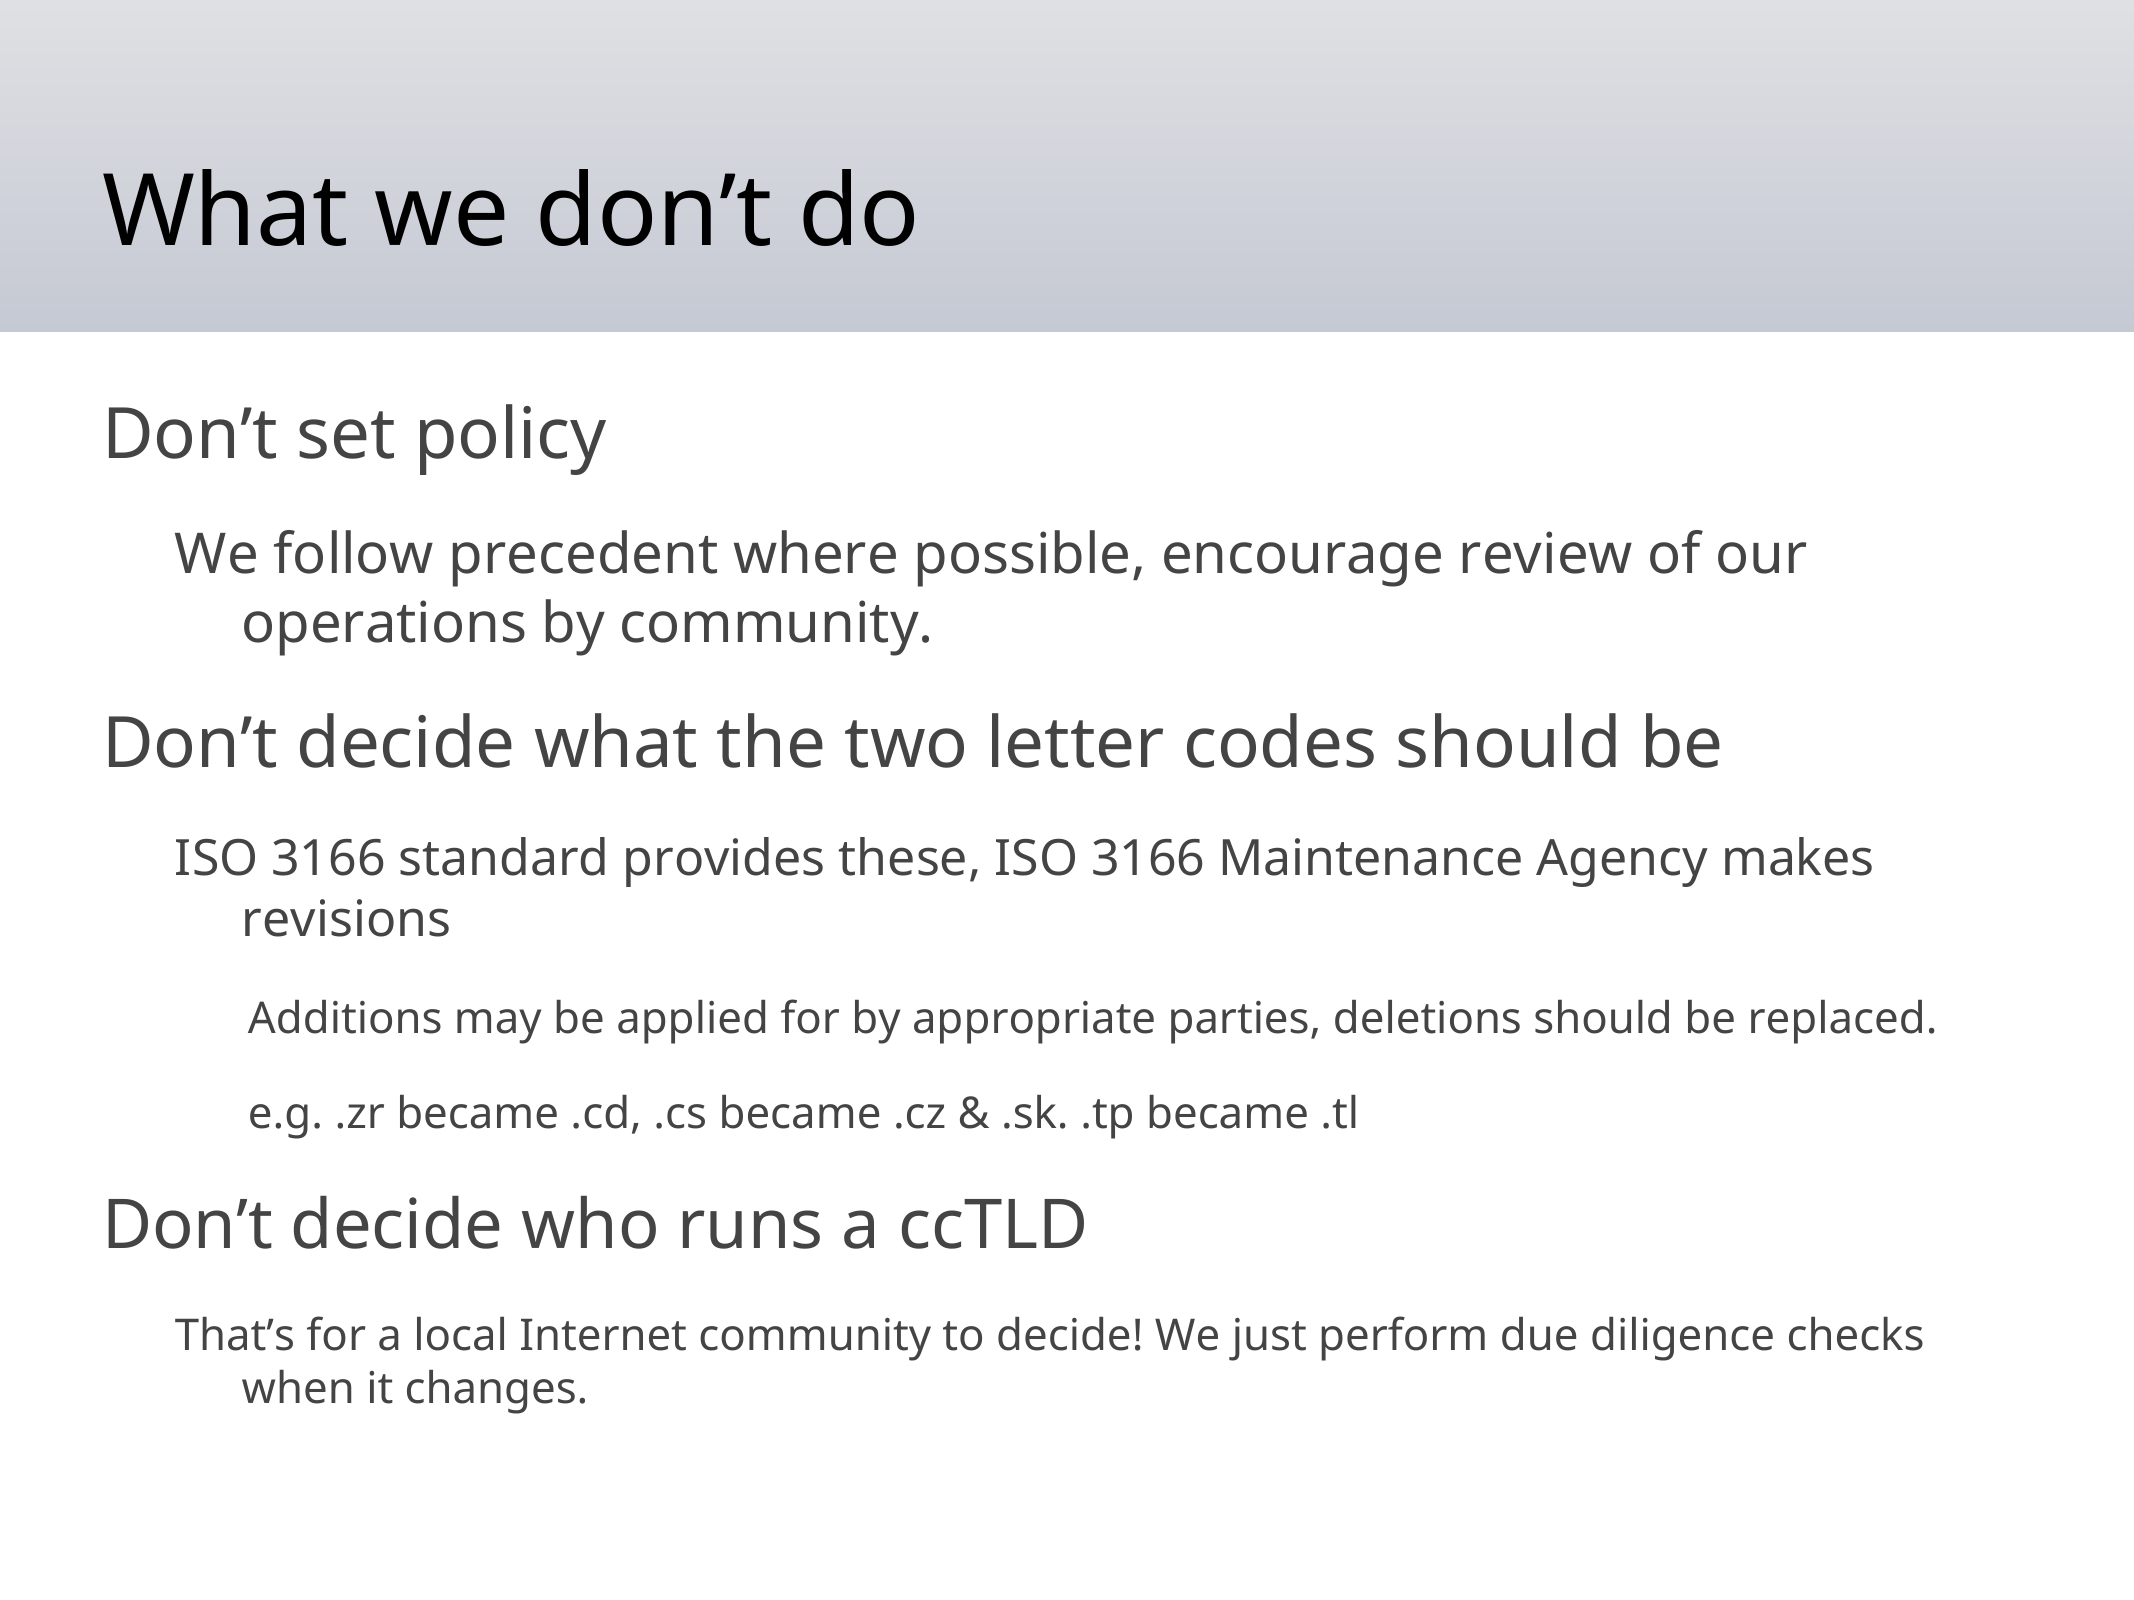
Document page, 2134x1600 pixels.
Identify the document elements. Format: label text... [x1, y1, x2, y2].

title What we don’t do [93, 54, 2040, 284]
text_box [0, 0, 2134, 332]
list Don’t set policy We follow precedent where possible, encourage review of our operations by community. Don’t decide what the two letter codes should be ISO 3166 standard provides these, ISO 3166 Maintenance Agency makes revisions Additions may be applied for by appropriate parties, deletions should be replaced. e.g. .zr became .cd, .cs became .cz & .sk. .tp became .tl Don’t decide who runs a ccTLD That’s for a local Internet community to decide! We just perform due diligence checks when it changes. [93, 381, 2040, 1459]
